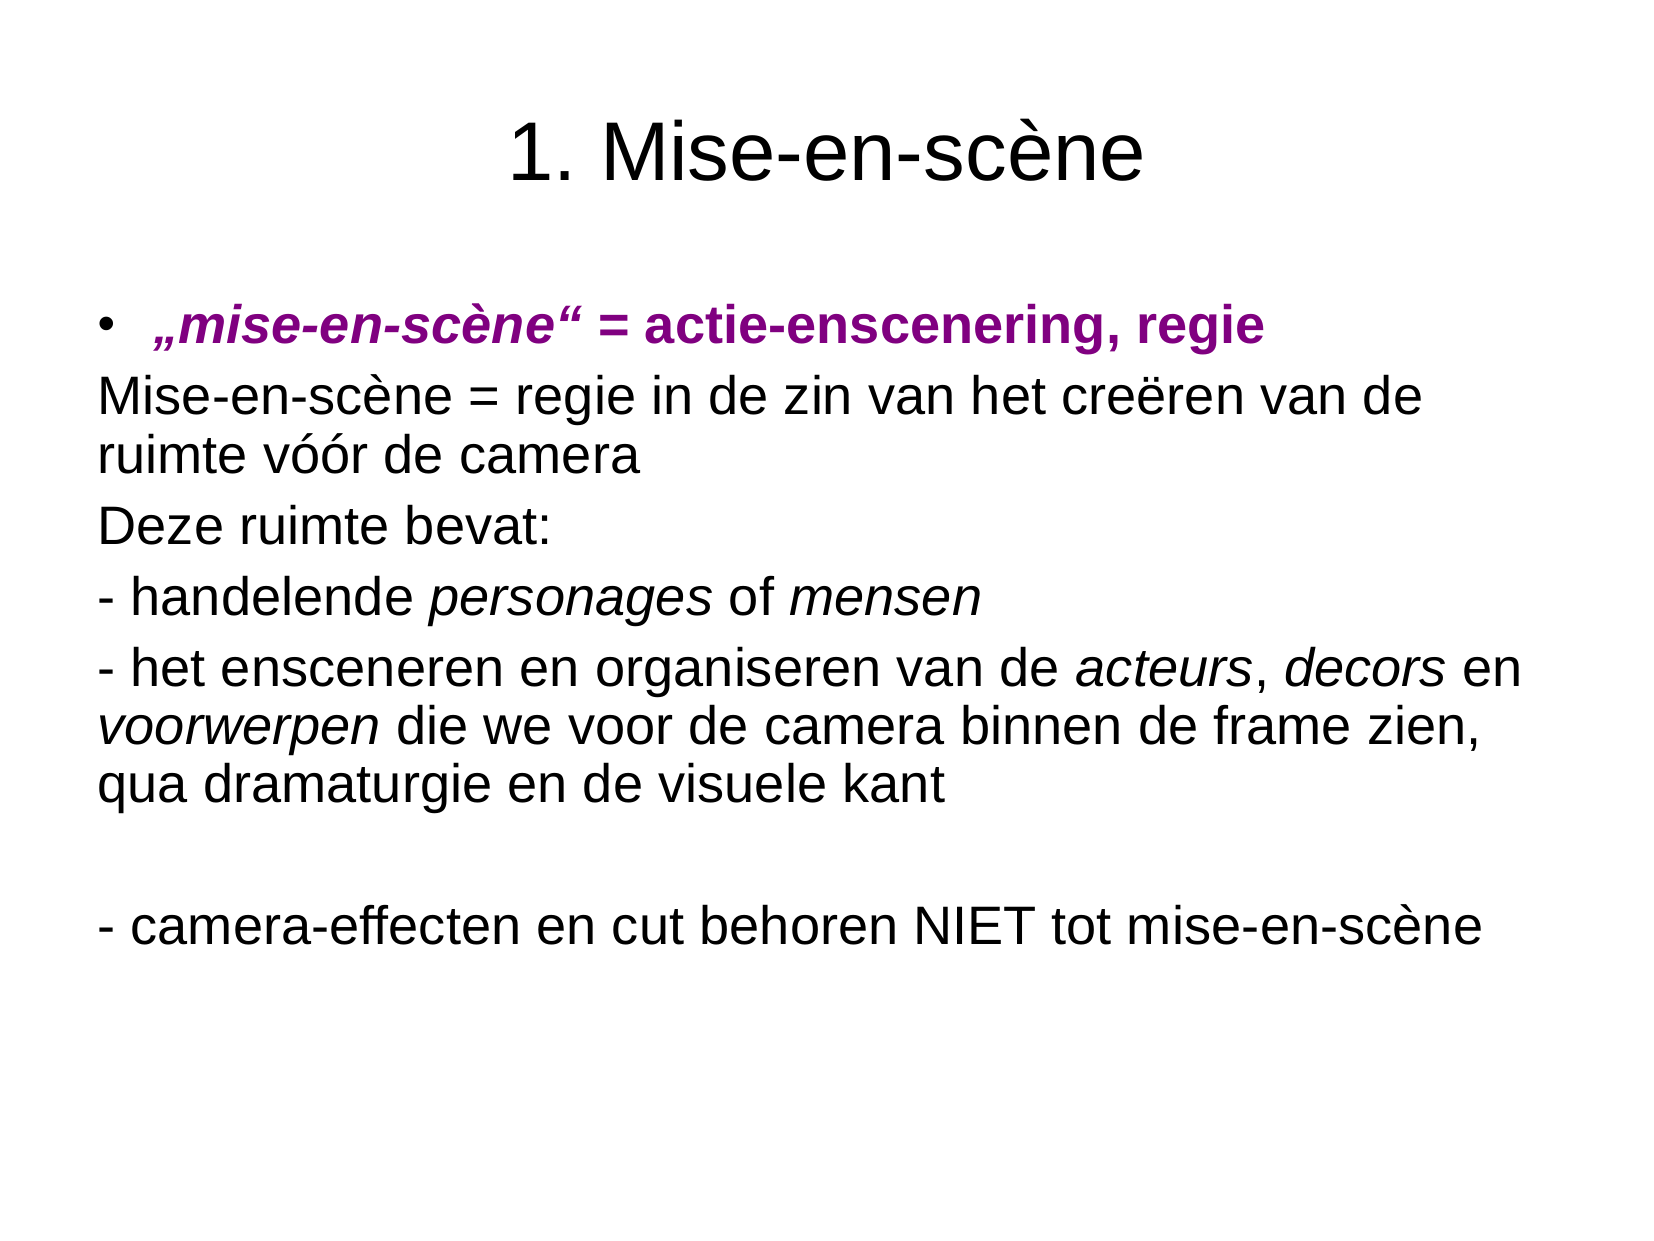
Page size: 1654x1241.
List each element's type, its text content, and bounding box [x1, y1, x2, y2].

title 1. Mise-en-scène [82, 49, 1571, 257]
list „mise-en-scène“ = actie-enscenering, regie Mise-en-scène = regie in de zin van het creëren van de ruimte vóór de camera Deze ruimte bevat: - handelende personages of mensen - het ensceneren en organiseren van de acteurs, decors en voorwerpen die we voor de camera binnen de frame zien, qua dramaturgie en de visuele kant - camera-effecten en cut behoren NIET tot mise-en-scène [82, 289, 1571, 1108]
